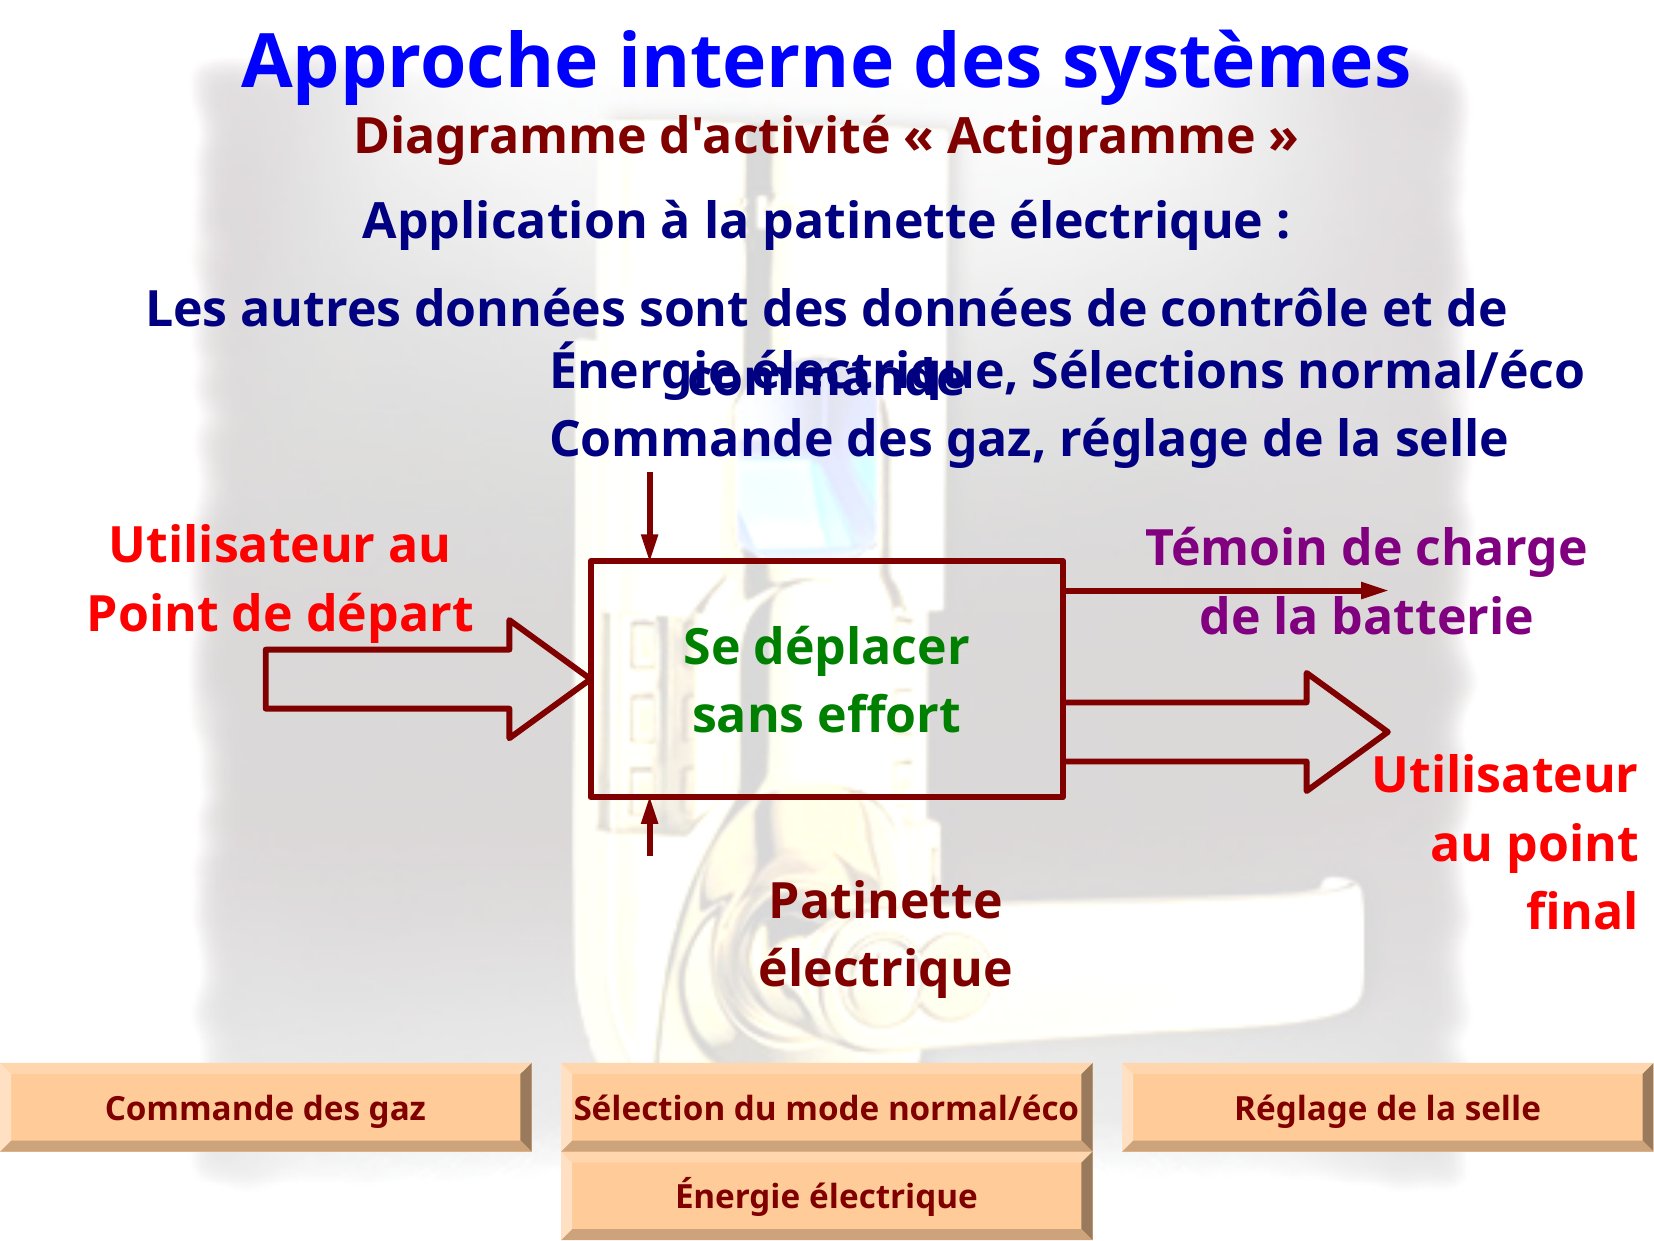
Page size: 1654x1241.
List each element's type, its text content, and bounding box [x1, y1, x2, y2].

text_box Application à la patinette électrique : [0, 178, 1654, 262]
text_box Témoin de charge de la batterie [1122, 502, 1612, 662]
text_box Sélection du mode normal/éco [573, 1075, 1081, 1140]
text_box Diagramme d'activité « Actigramme » [0, 92, 1654, 178]
text_box Utilisateur au point final [1299, 732, 1381, 784]
text_box Utilisateur au Point de départ [0, 502, 562, 656]
text_box Réglage de la selle [1134, 1075, 1642, 1140]
text_box Utilisateur au point final [1299, 732, 1654, 886]
text_box Les autres données sont des données de contrôle et de commande [0, 265, 1654, 351]
text_box Énergie électrique [573, 1163, 1081, 1229]
text_box Patinette électrique [620, 854, 1152, 946]
text_box Utilisateur au Point de départ [269, 628, 552, 656]
text_box Se déplacer sans effort [590, 561, 1063, 798]
text_box Commande des gaz [12, 1075, 520, 1140]
text_box Énergie électrique, Sélections normal/éco Commande des gaz, réglage de la selle [531, 324, 1654, 485]
